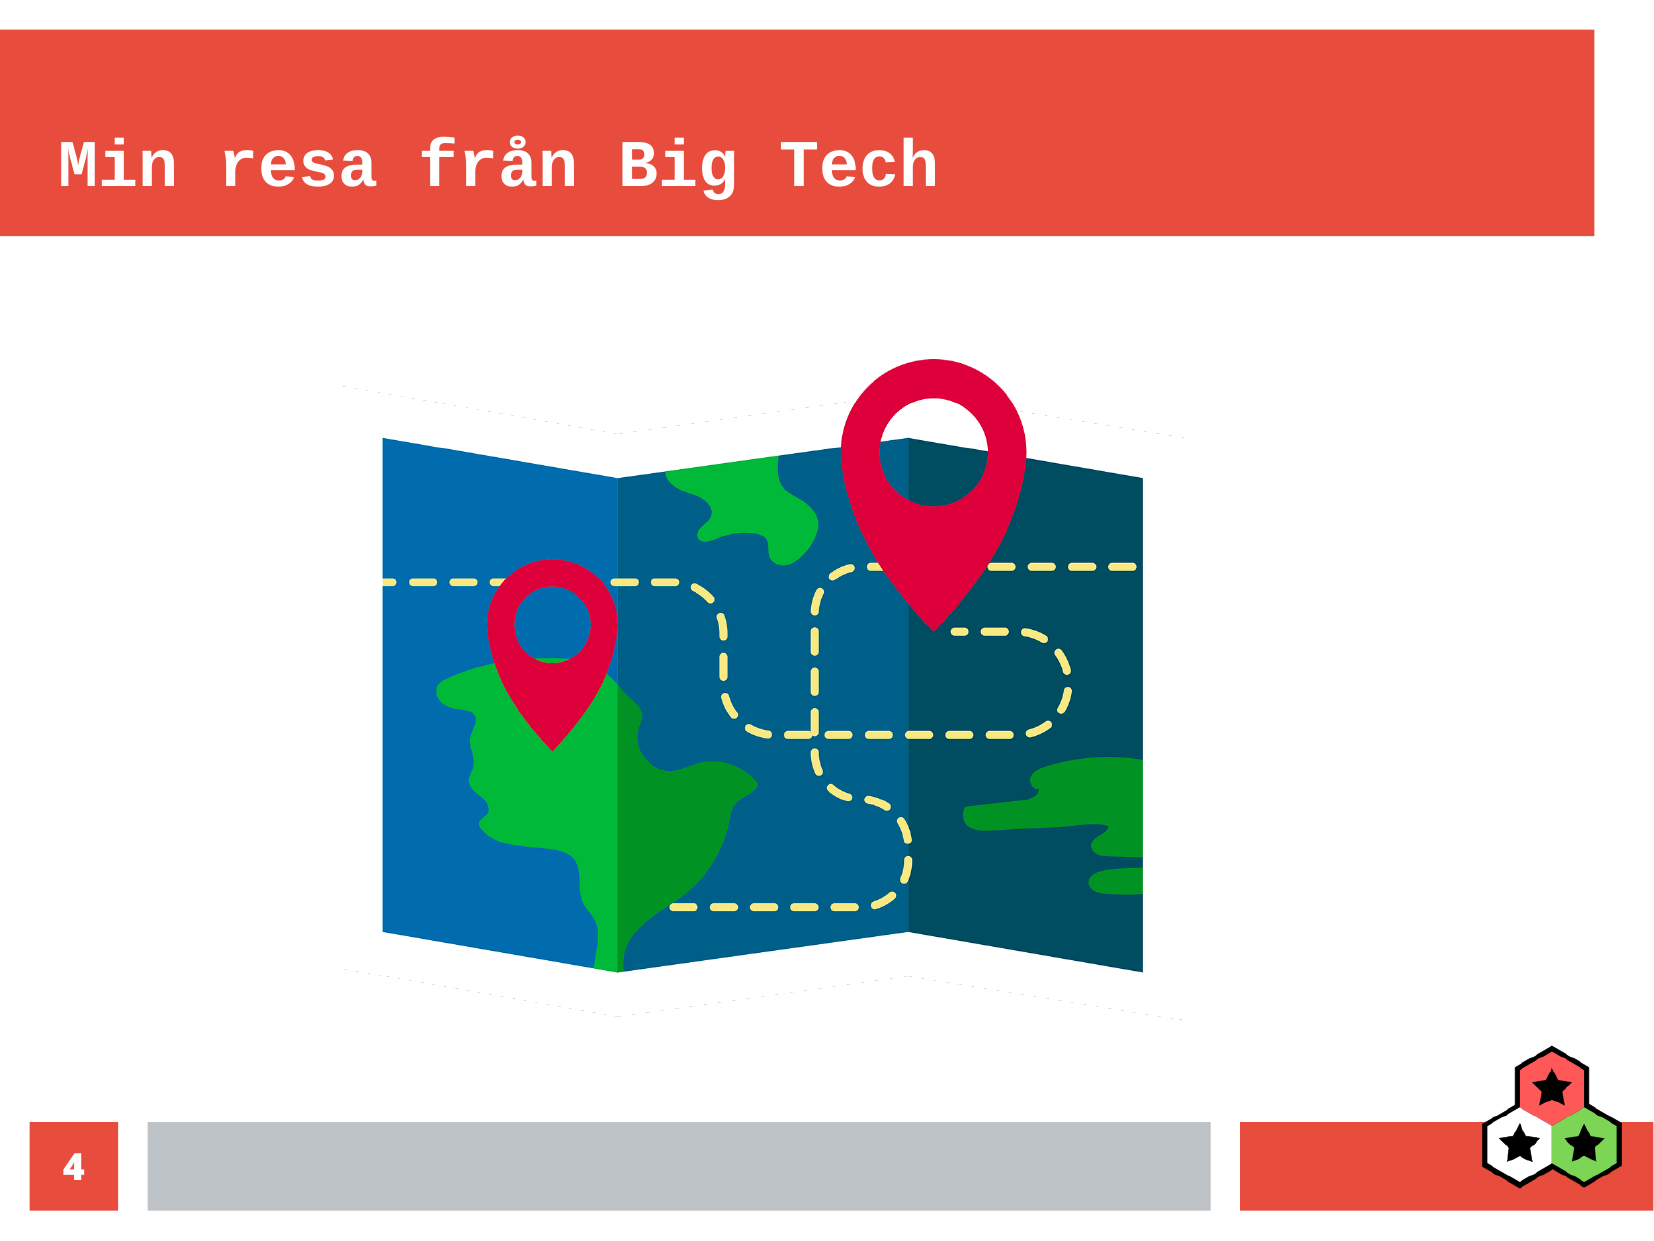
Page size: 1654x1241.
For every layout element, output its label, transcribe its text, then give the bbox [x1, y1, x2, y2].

picture [1463, 1028, 1640, 1205]
picture [339, 359, 1186, 1021]
title Min resa från Big Tech [59, 59, 1595, 207]
